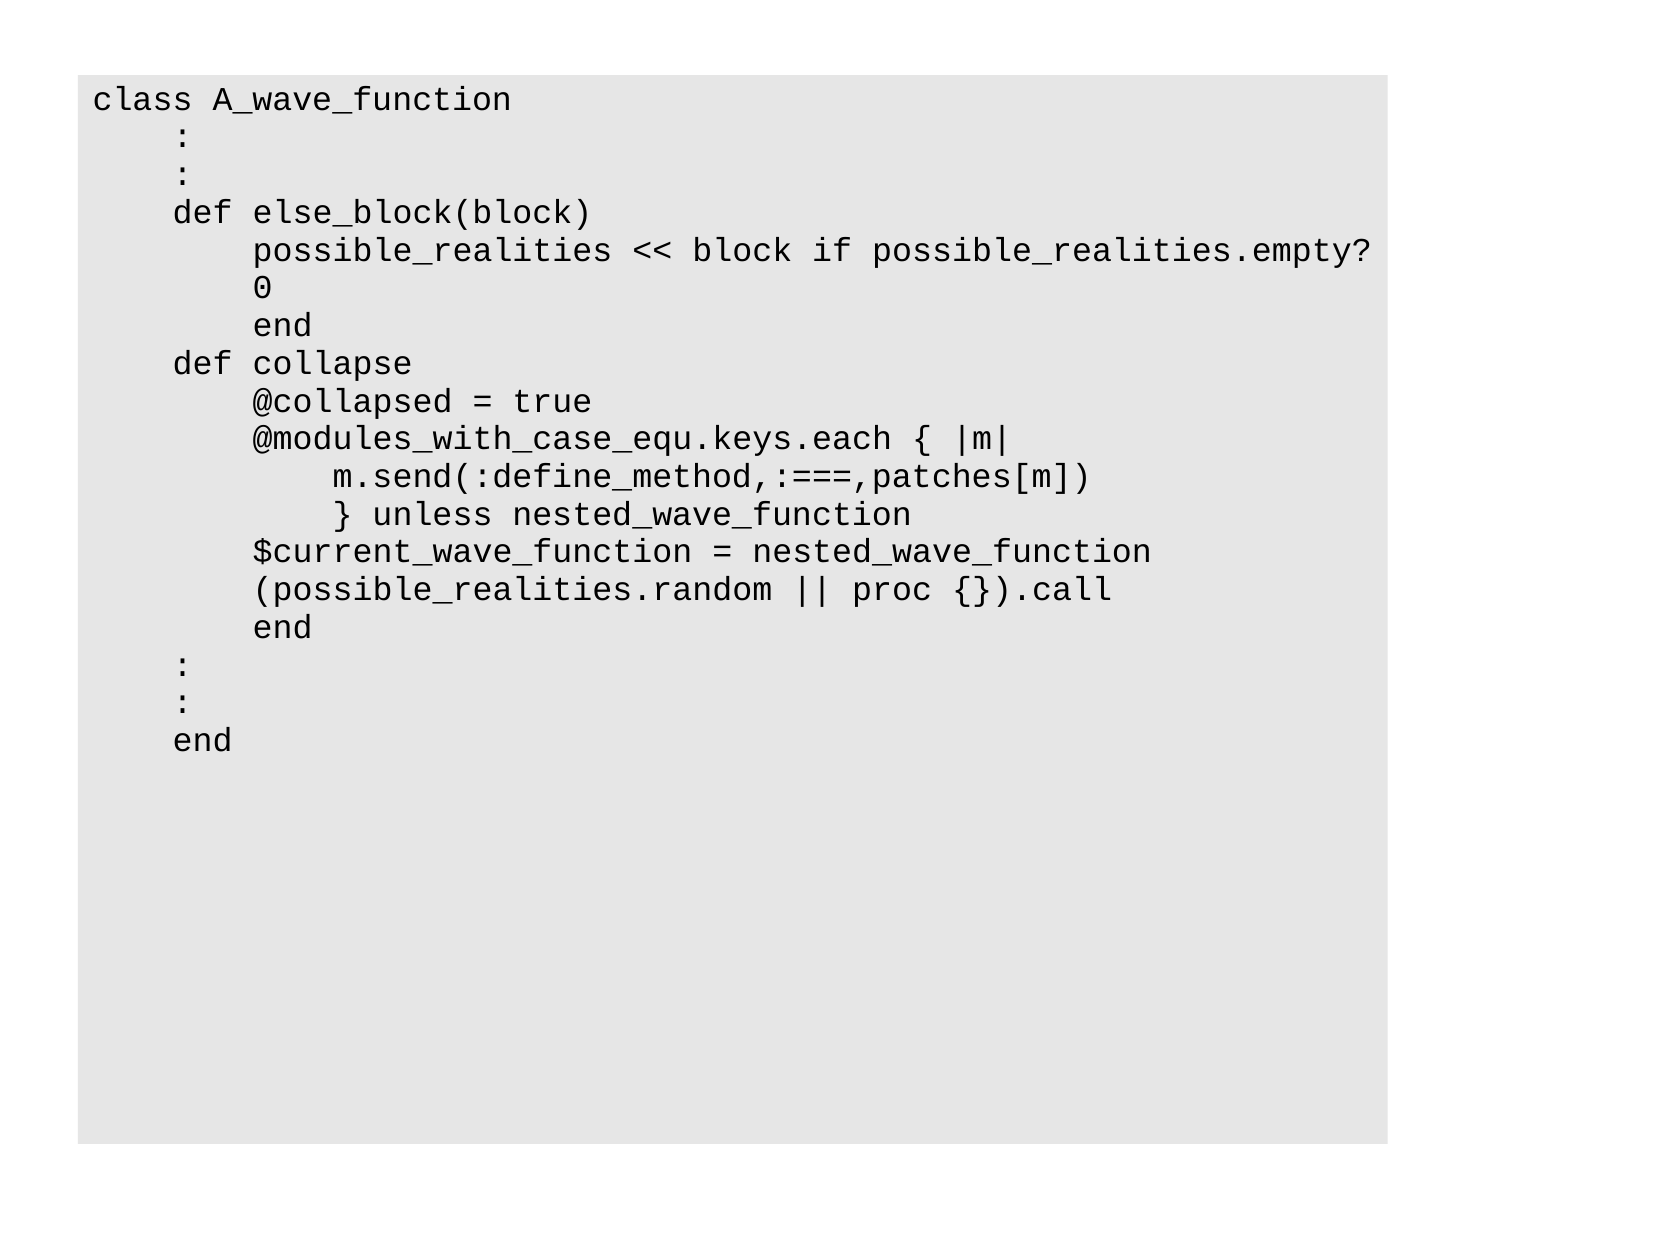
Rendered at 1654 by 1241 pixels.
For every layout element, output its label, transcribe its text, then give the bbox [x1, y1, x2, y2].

text_box class A_wave_function : : def else_block(block) possible_realities << block if possible_realities.empty? 0 end def collapse @collapsed = true @modules_with_case_equ.keys.each { |m| m.send(:define_method,:===,patches[m]) } unless nested_wave_function $current_wave_function = nested_wave_function (possible_realities.random || proc {}).call end : : end [78, 75, 1388, 1144]
